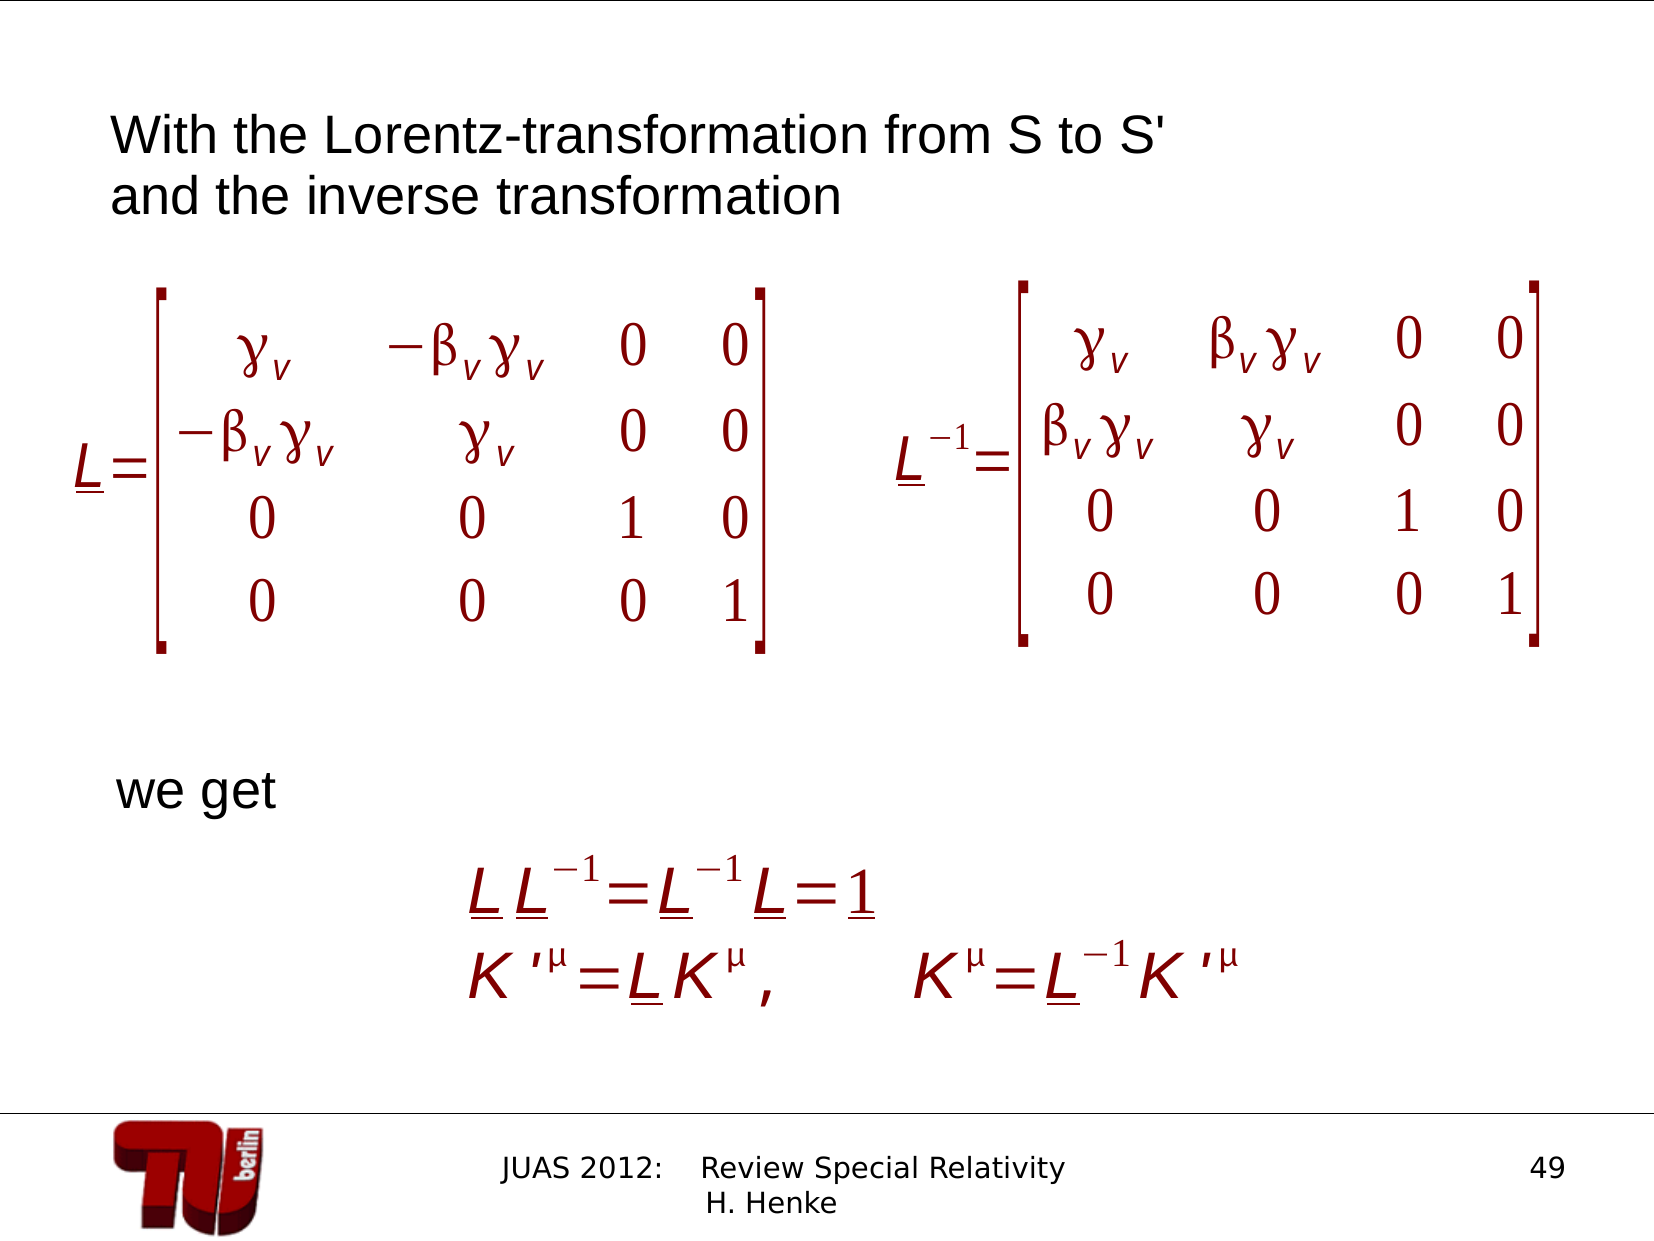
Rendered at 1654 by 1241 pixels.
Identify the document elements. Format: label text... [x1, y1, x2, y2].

chart [461, 845, 1248, 1019]
text_box we get [101, 751, 374, 828]
picture [112, 1119, 265, 1238]
chart [889, 278, 1556, 651]
text_box With the Lorentz-transformation from S to S' and the inverse transformation [95, 97, 1217, 234]
chart [67, 285, 781, 658]
